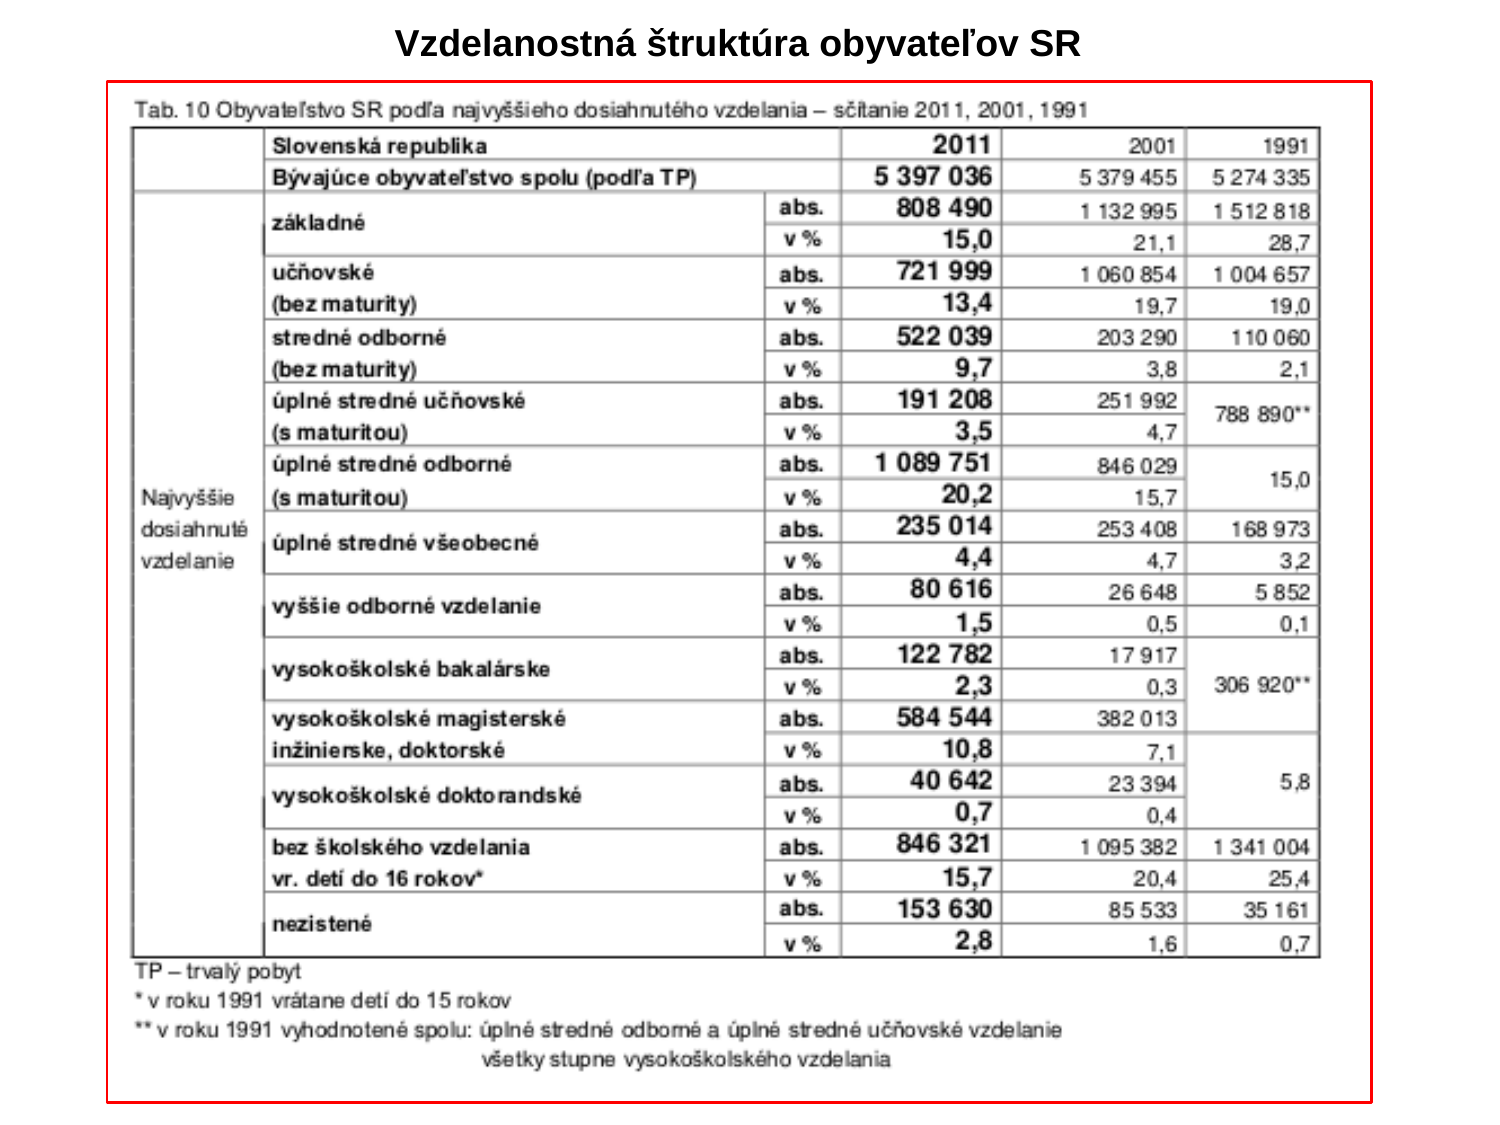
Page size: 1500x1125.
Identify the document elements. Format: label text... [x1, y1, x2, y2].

text_box Vzdelanostná štruktúra obyvateľov SR [177, 11, 1300, 72]
picture [108, 82, 1371, 1101]
